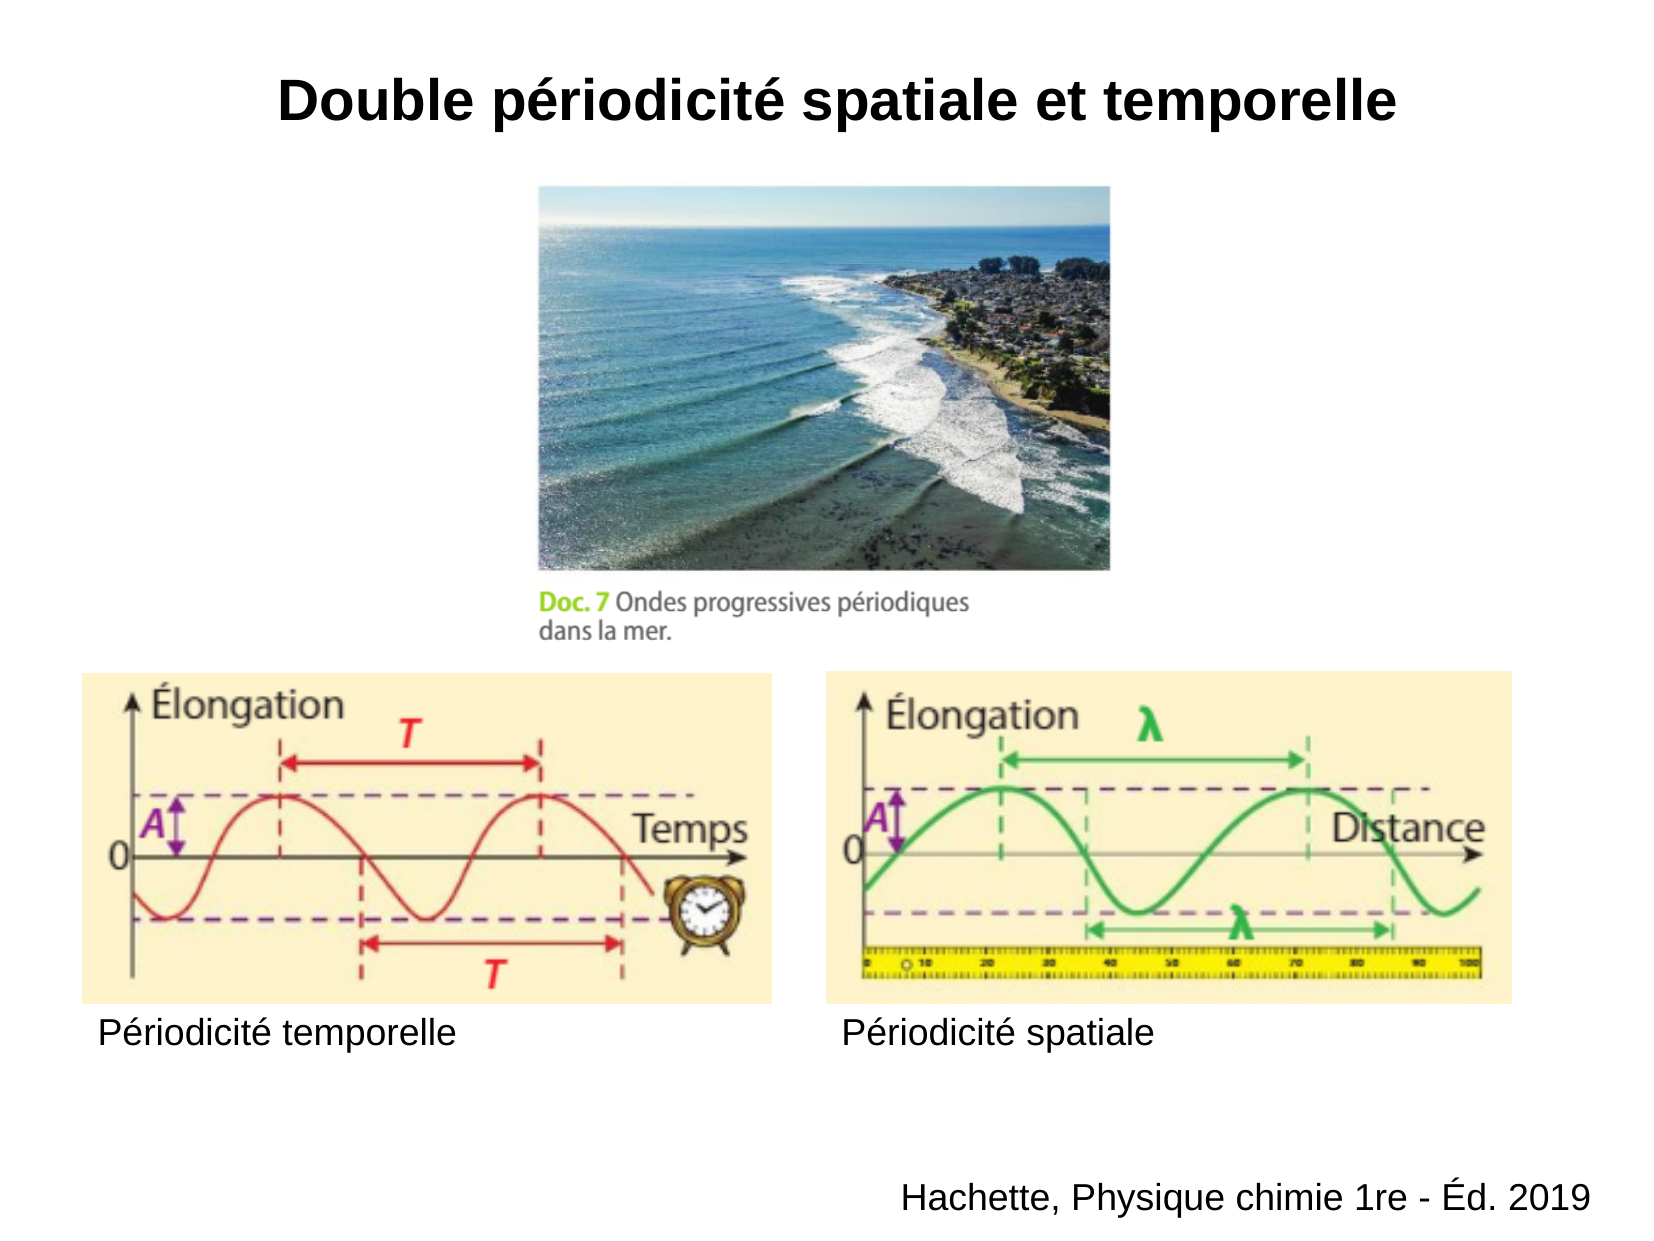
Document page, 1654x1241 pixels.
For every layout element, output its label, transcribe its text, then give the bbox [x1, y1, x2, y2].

picture [826, 671, 1512, 1004]
text_box Hachette, Physique chimie 1re - Éd. 2019 [885, 1169, 1648, 1241]
picture [82, 673, 772, 1004]
text_box Périodicité spatiale [826, 1003, 1501, 1061]
text_box Double périodicité spatiale et temporelle [248, 60, 1430, 142]
text_box Périodicité temporelle [82, 1003, 768, 1061]
picture [529, 177, 1123, 653]
